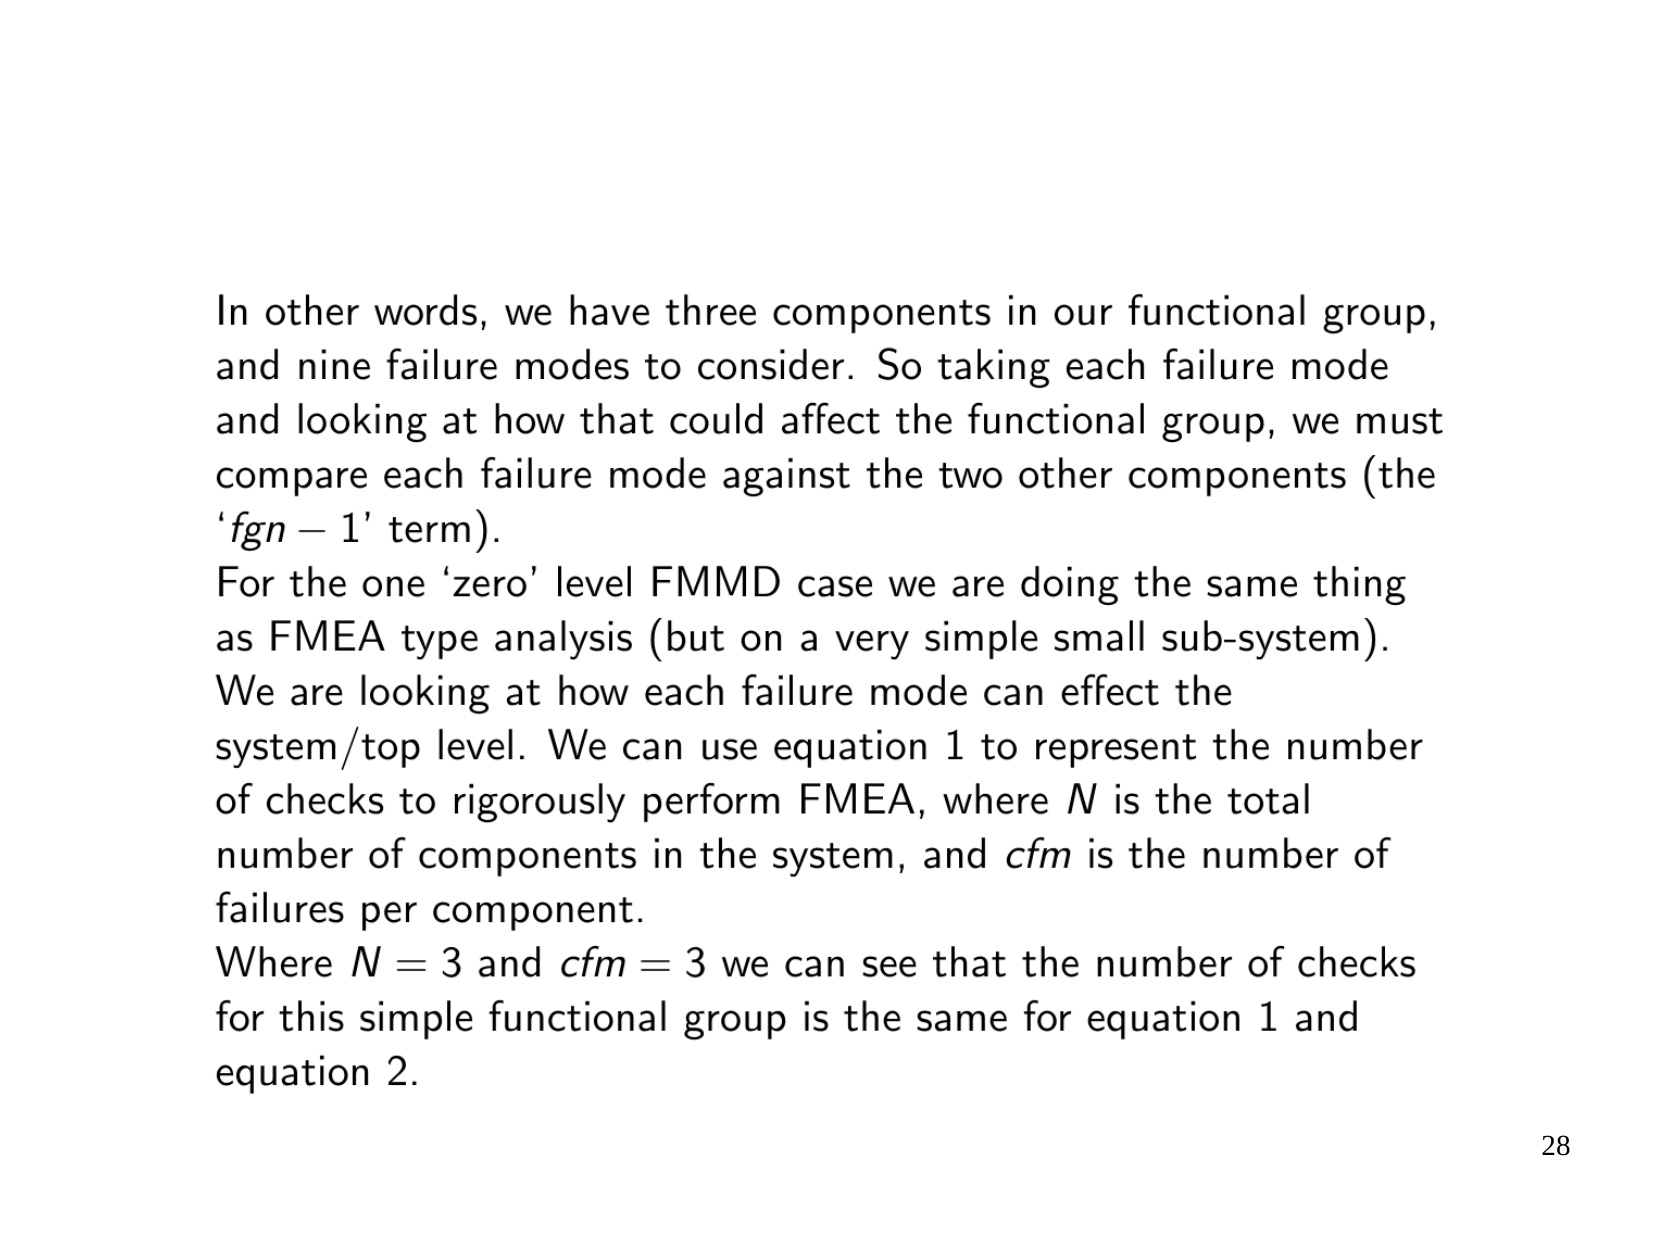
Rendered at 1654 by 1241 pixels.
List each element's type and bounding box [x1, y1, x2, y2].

picture [206, 290, 1447, 1109]
